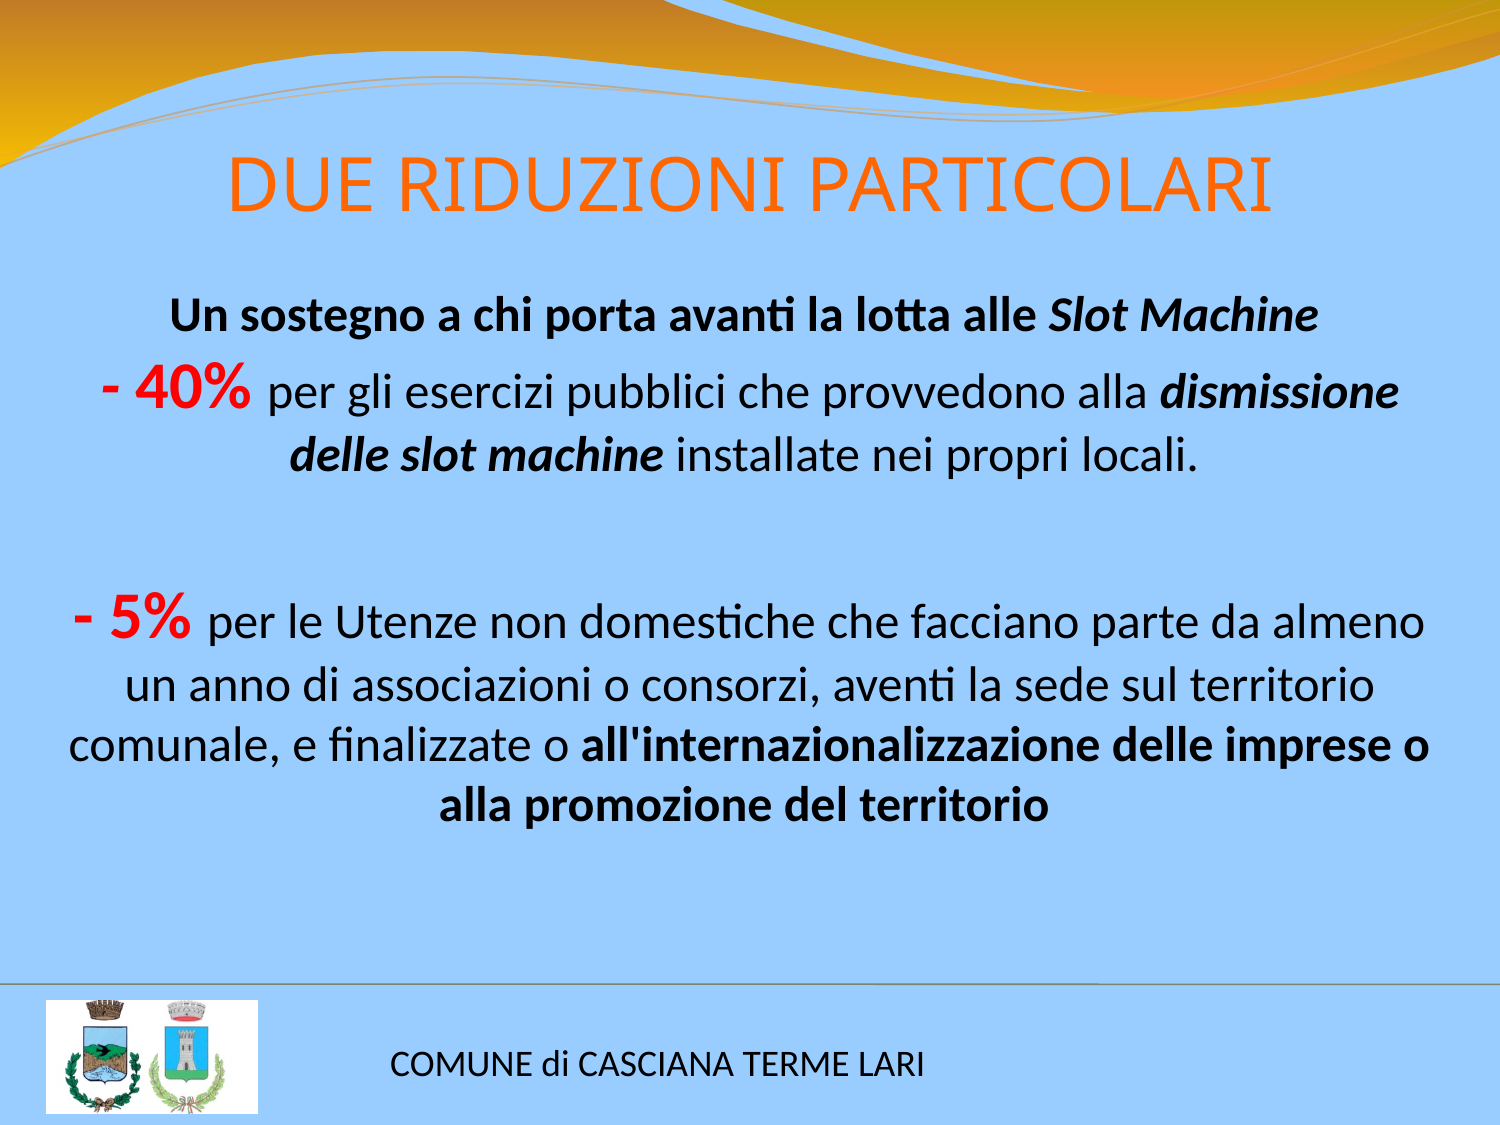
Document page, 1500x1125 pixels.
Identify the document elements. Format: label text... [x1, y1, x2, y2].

text_box Un sostegno a chi porta avanti la lotta alle Slot Machine - 40% per gli esercizi pubblici che provvedono alla dismissione delle slot machine installate nei propri locali. - 5% per le Utenze non domestiche che facciano parte da almeno un anno di associazioni o consorzi, aventi la sede sul territorio comunale, e finalizzate o all'internazionalizzazione delle imprese o alla promozione del territorio [38, 164, 1462, 930]
title DUE RIDUZIONI PARTICOLARI [140, 128, 1360, 164]
text_box COMUNE di CASCIANA TERME LARI [374, 1031, 1500, 1092]
picture [46, 1000, 258, 1114]
